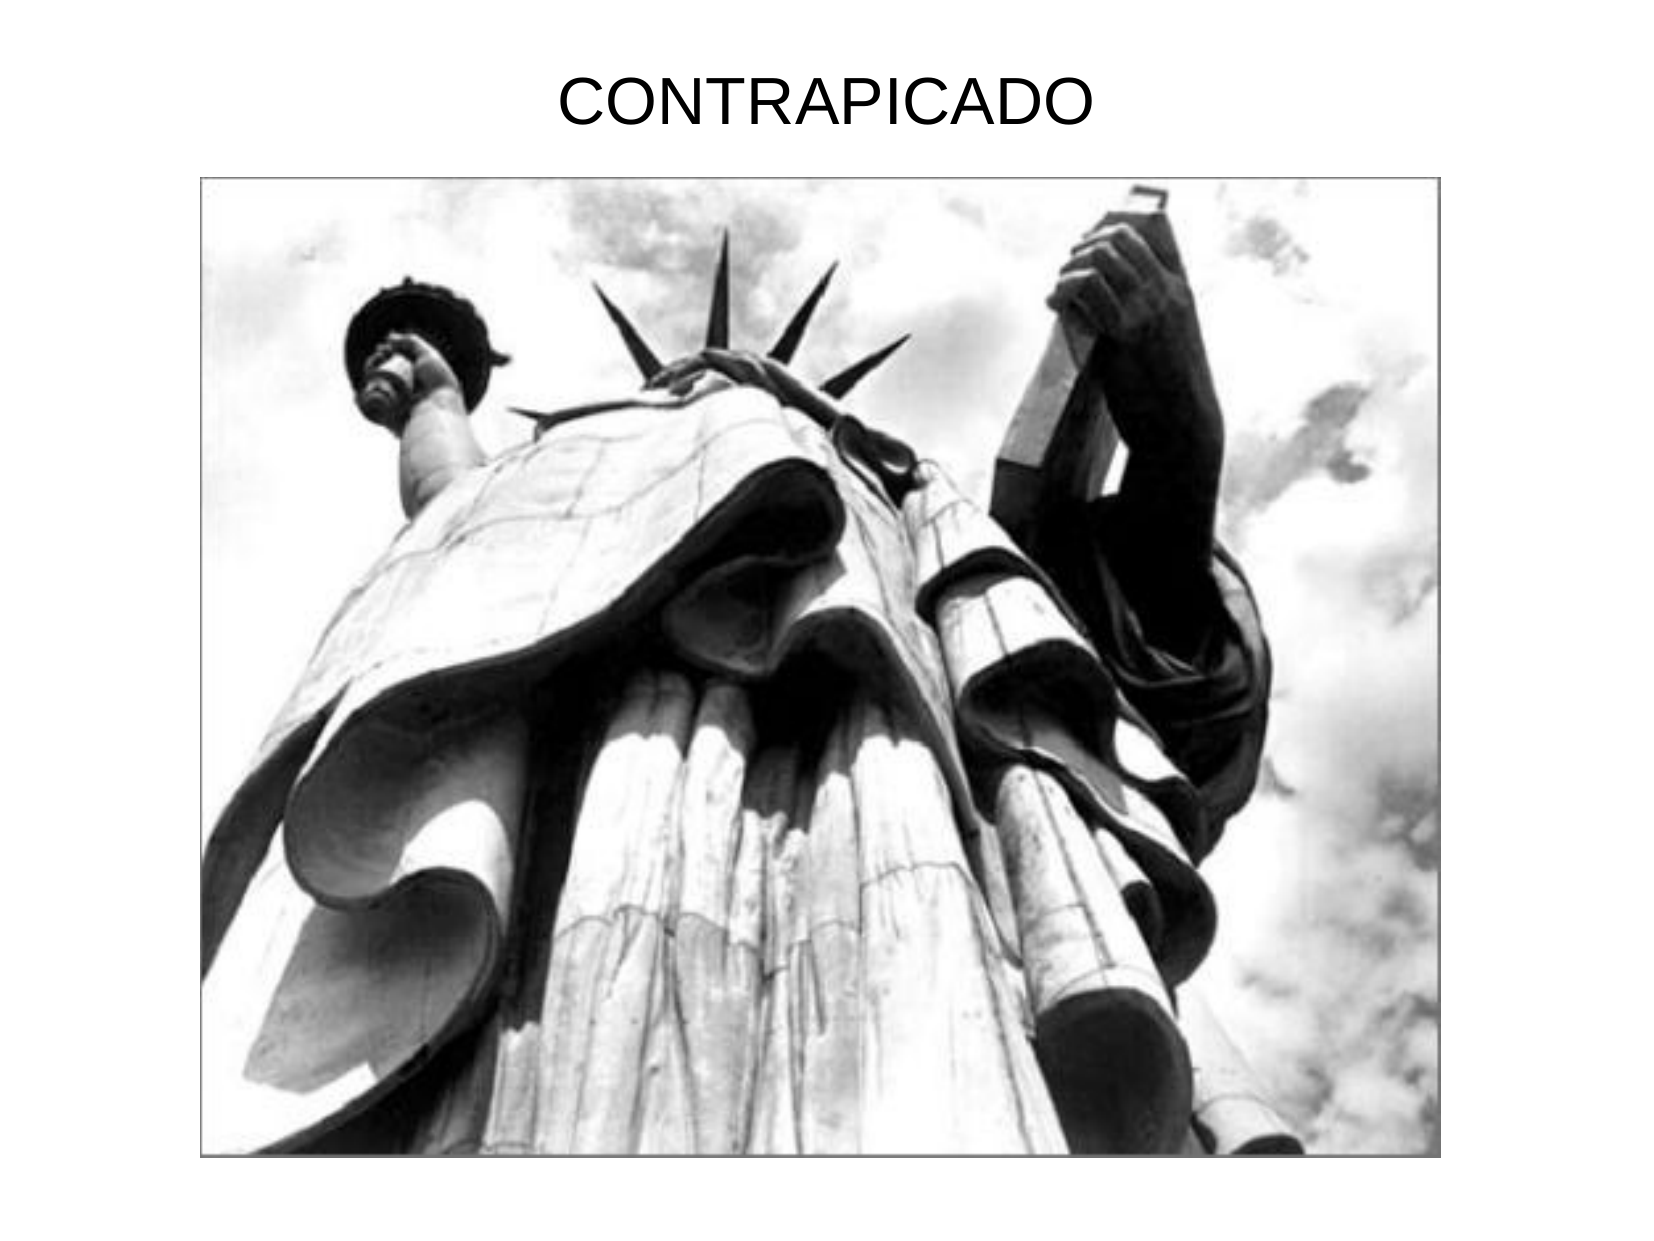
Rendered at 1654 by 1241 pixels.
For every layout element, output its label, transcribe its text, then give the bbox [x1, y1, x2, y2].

title CONTRAPICADO [82, 49, 1571, 154]
picture [200, 177, 1441, 1158]
